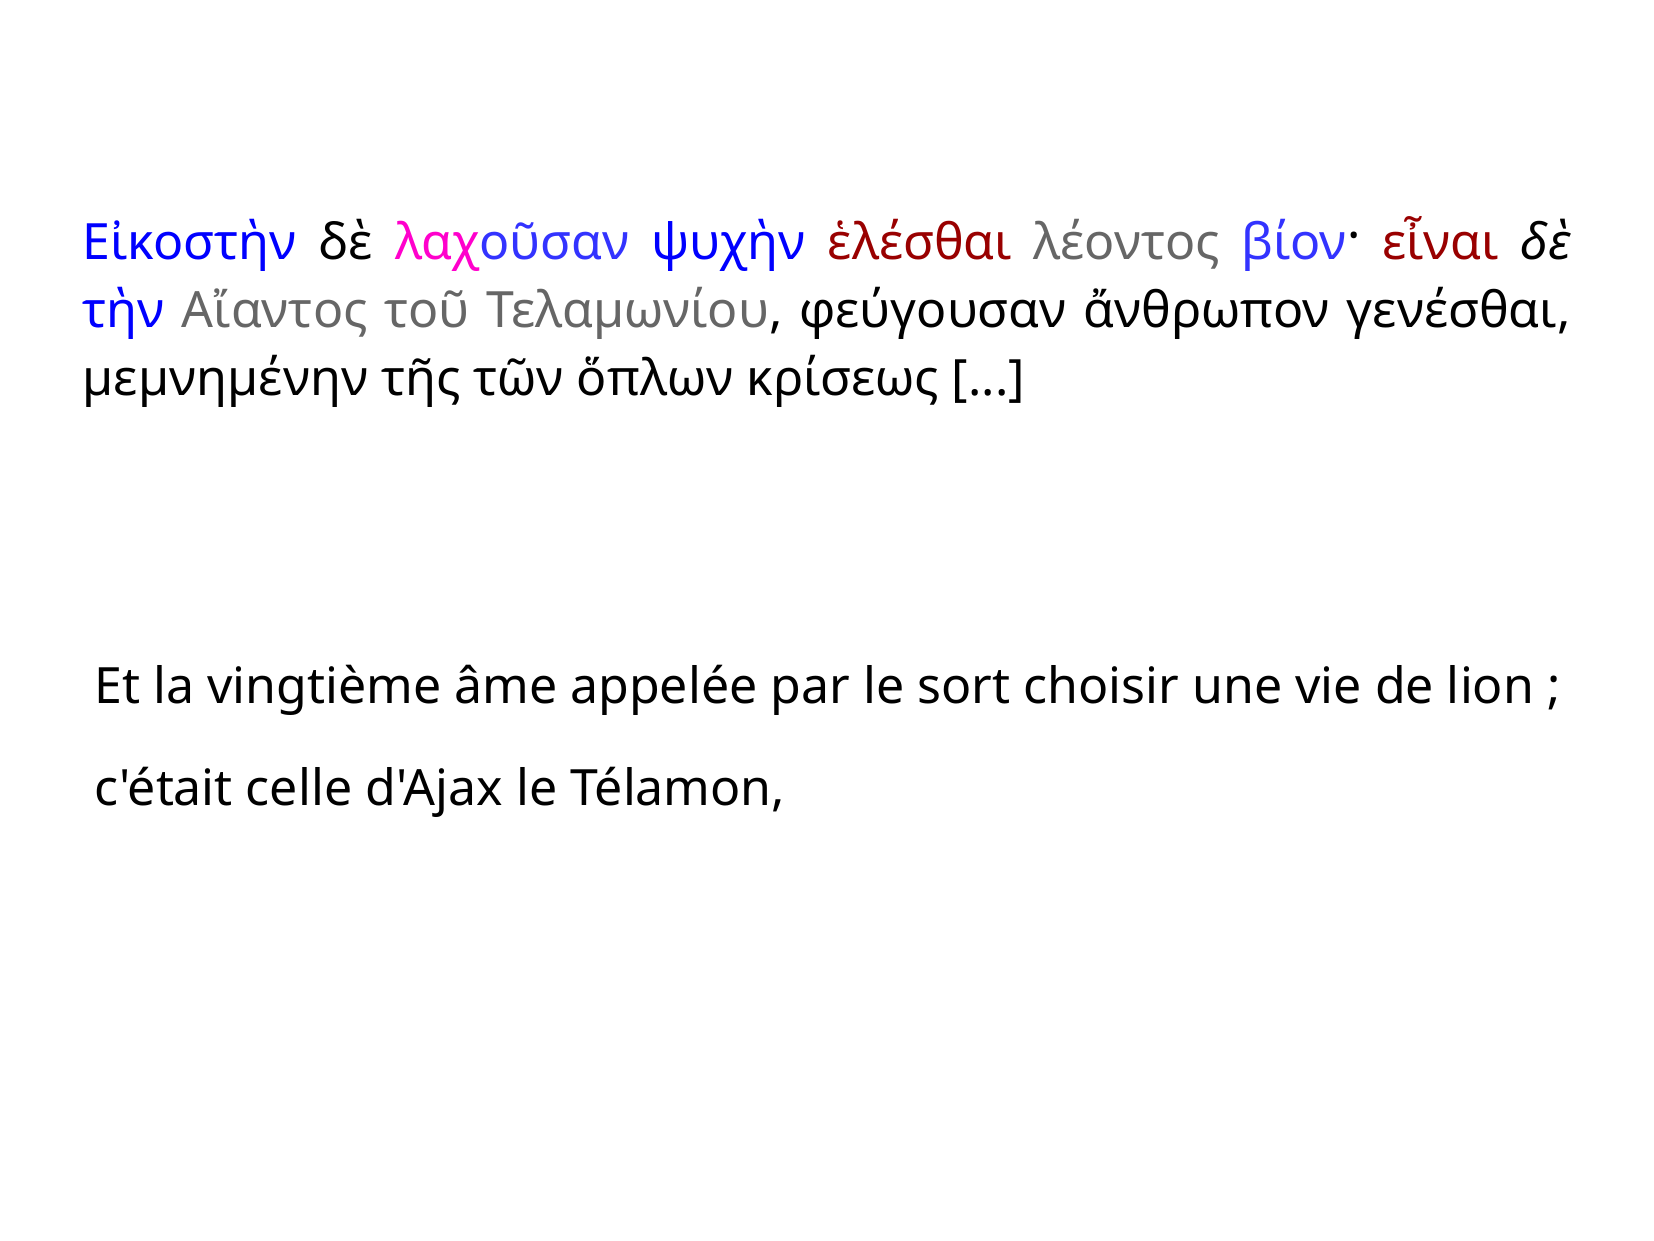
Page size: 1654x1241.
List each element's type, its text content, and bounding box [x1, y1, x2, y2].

list Et la vingtième âme appelée par le sort choisir une vie de lion ; c'était celle d'Ajax le Télamon, [94, 615, 1583, 1146]
title Εἰκοστὴν δὲ λαχοῦσαν ψυχὴν ἑλέσθαι λέοντος βίον· εἶναι δὲ τὴν Αἴαντος τοῦ Τελαμωνίου, φεύγουσαν ἄνθρωπον γενέσθαι, μεμνημένην τῆς τῶν ὅπλων κρίσεως [...] [82, 49, 1571, 567]
